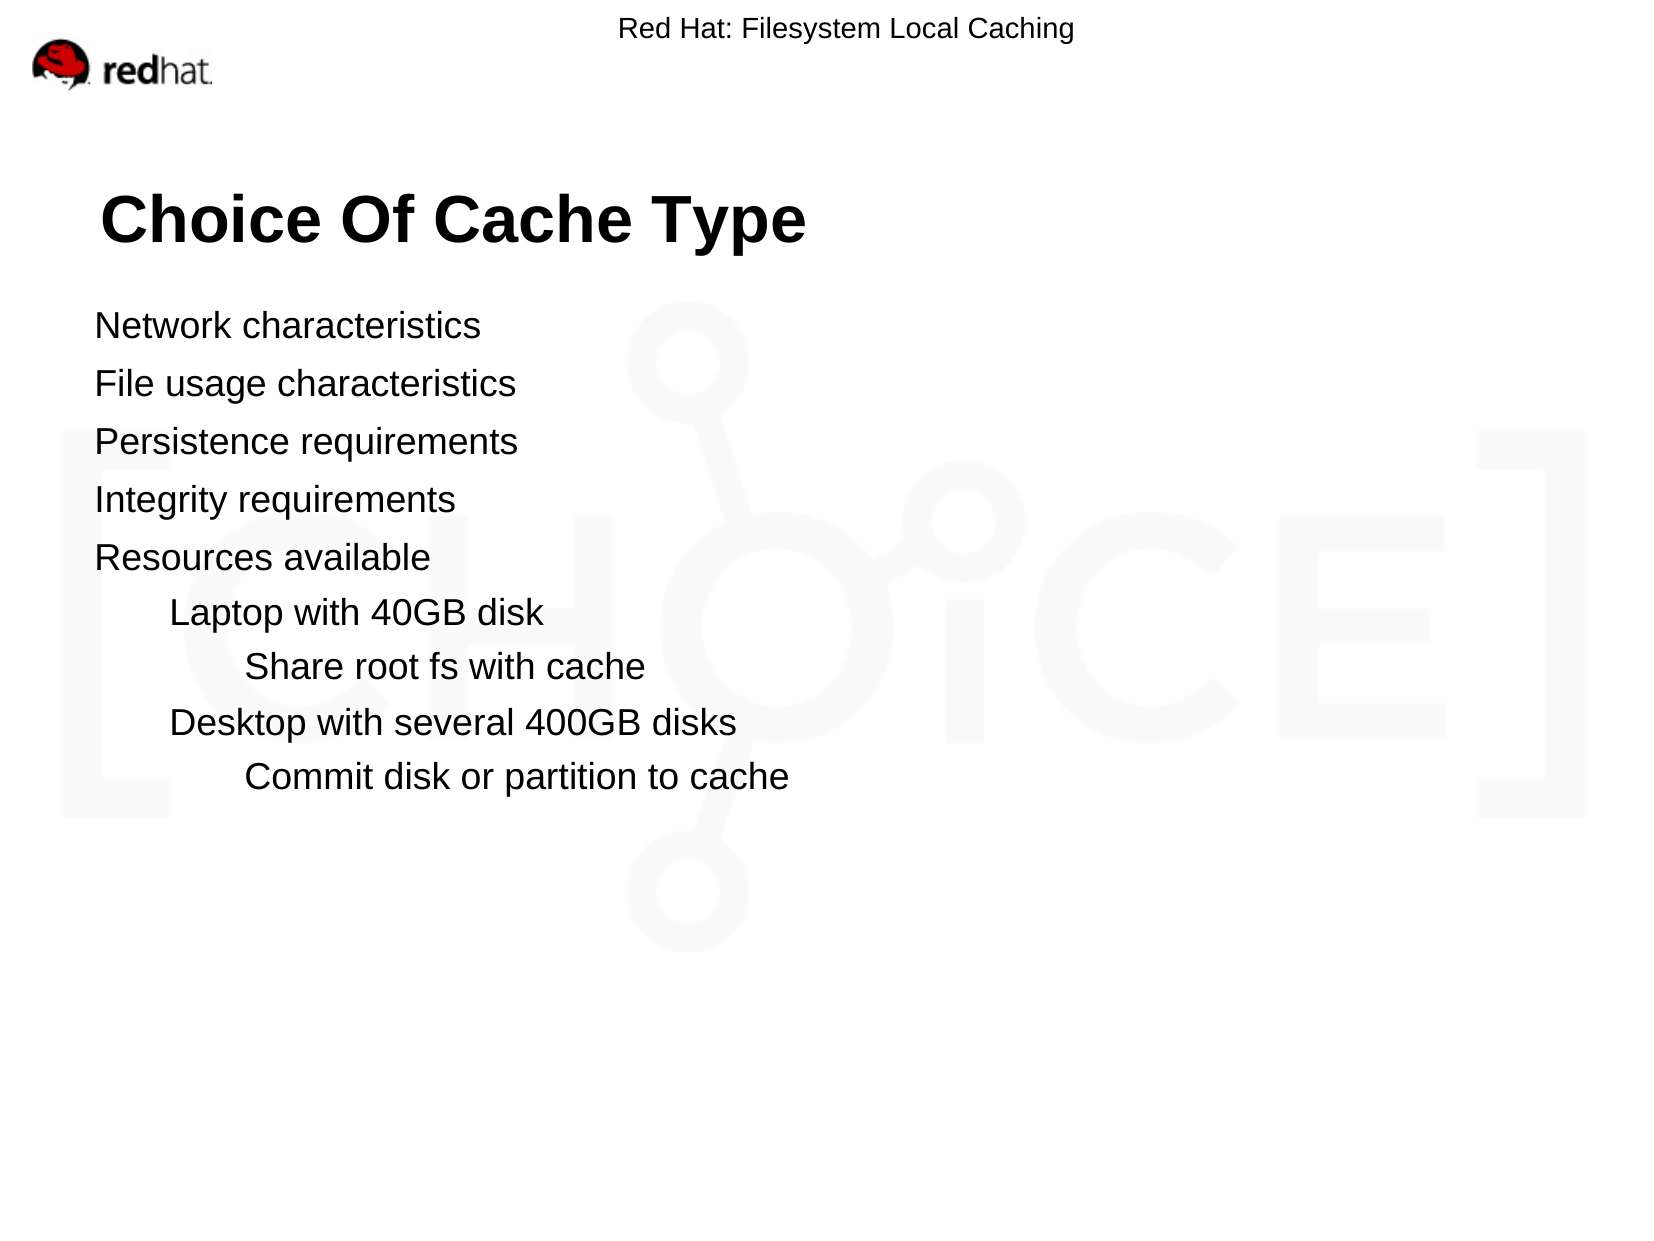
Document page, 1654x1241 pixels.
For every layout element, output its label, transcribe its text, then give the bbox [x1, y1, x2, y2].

list Network characteristics File usage characteristics Persistence requirements Integrity requirements Resources available Laptop with 40GB disk Share root fs with cache Desktop with several 400GB disks Commit disk or partition to cache [94, 304, 1500, 1174]
picture [31, 37, 212, 98]
title Choice Of Cache Type [100, 164, 1506, 275]
picture [63, 302, 1585, 952]
